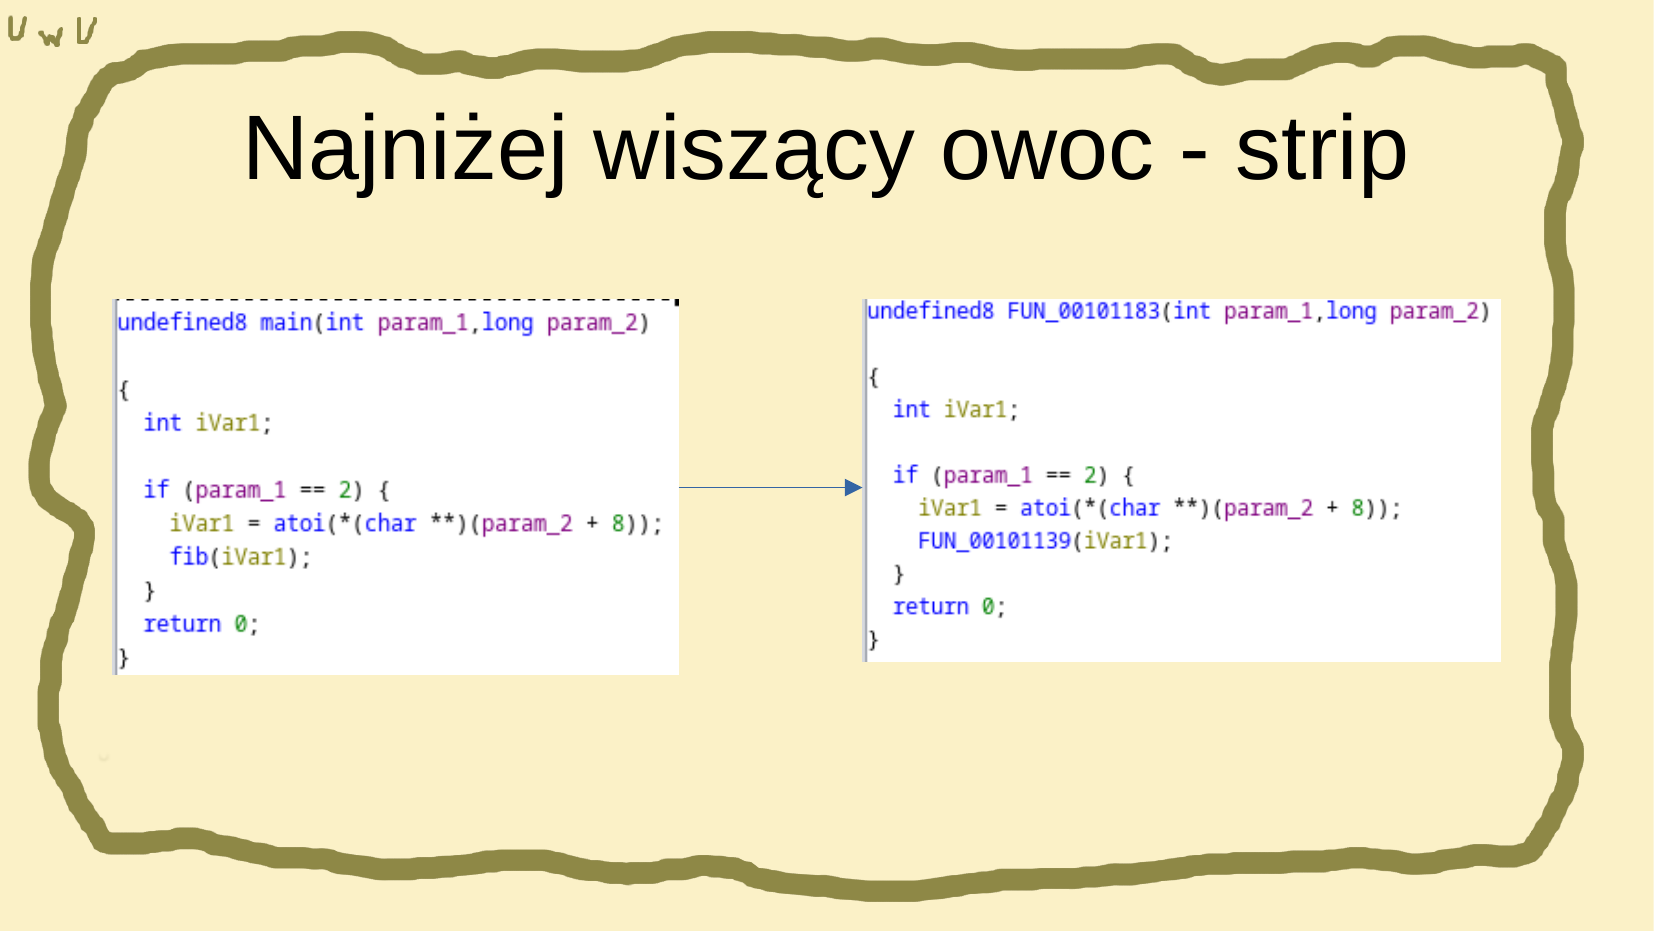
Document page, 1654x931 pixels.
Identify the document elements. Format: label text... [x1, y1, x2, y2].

picture [0, 0, 1654, 931]
title Najniżej wiszący owoc - strip [82, 69, 1571, 226]
